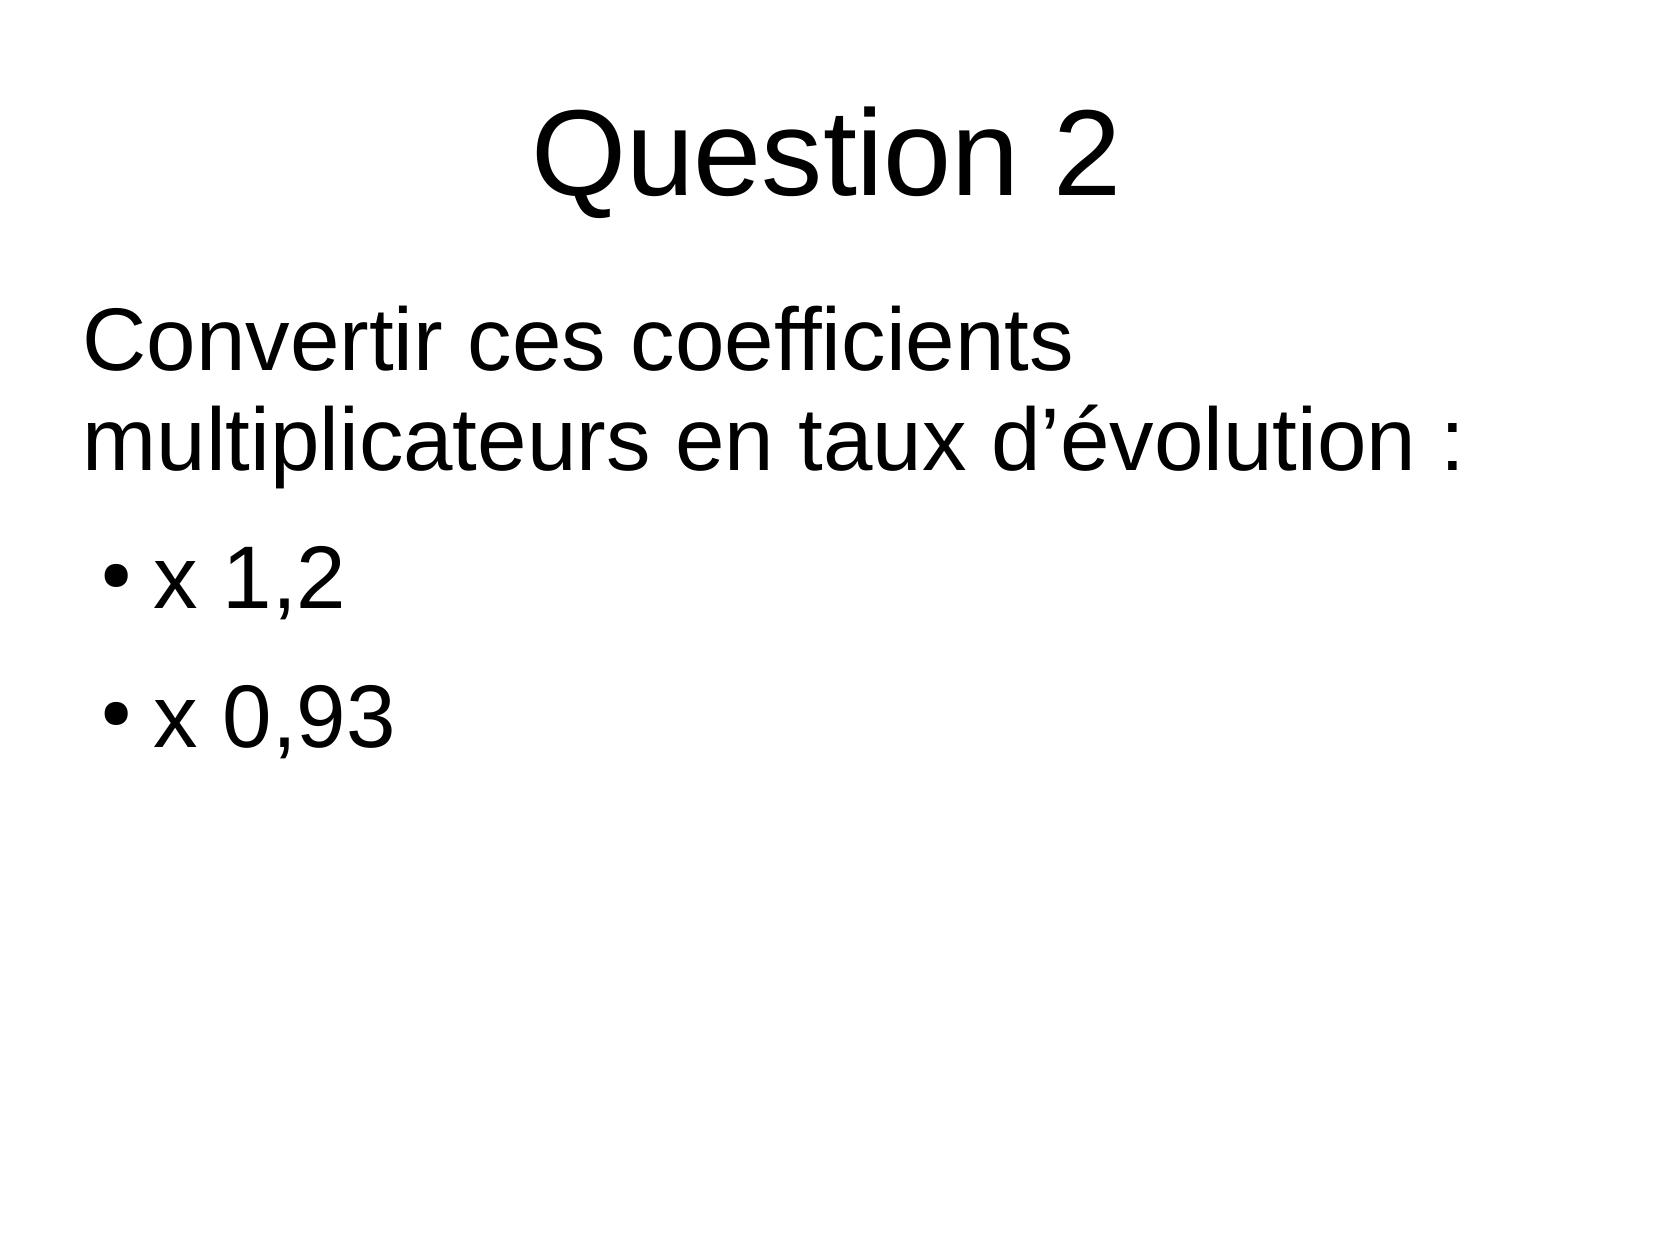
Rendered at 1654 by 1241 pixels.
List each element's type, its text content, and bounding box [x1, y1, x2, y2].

title Question 2 [82, 49, 1571, 257]
list Convertir ces coefficients multiplicateurs en taux d’évolution : x 1,2 x 0,93 [82, 290, 1571, 1010]
